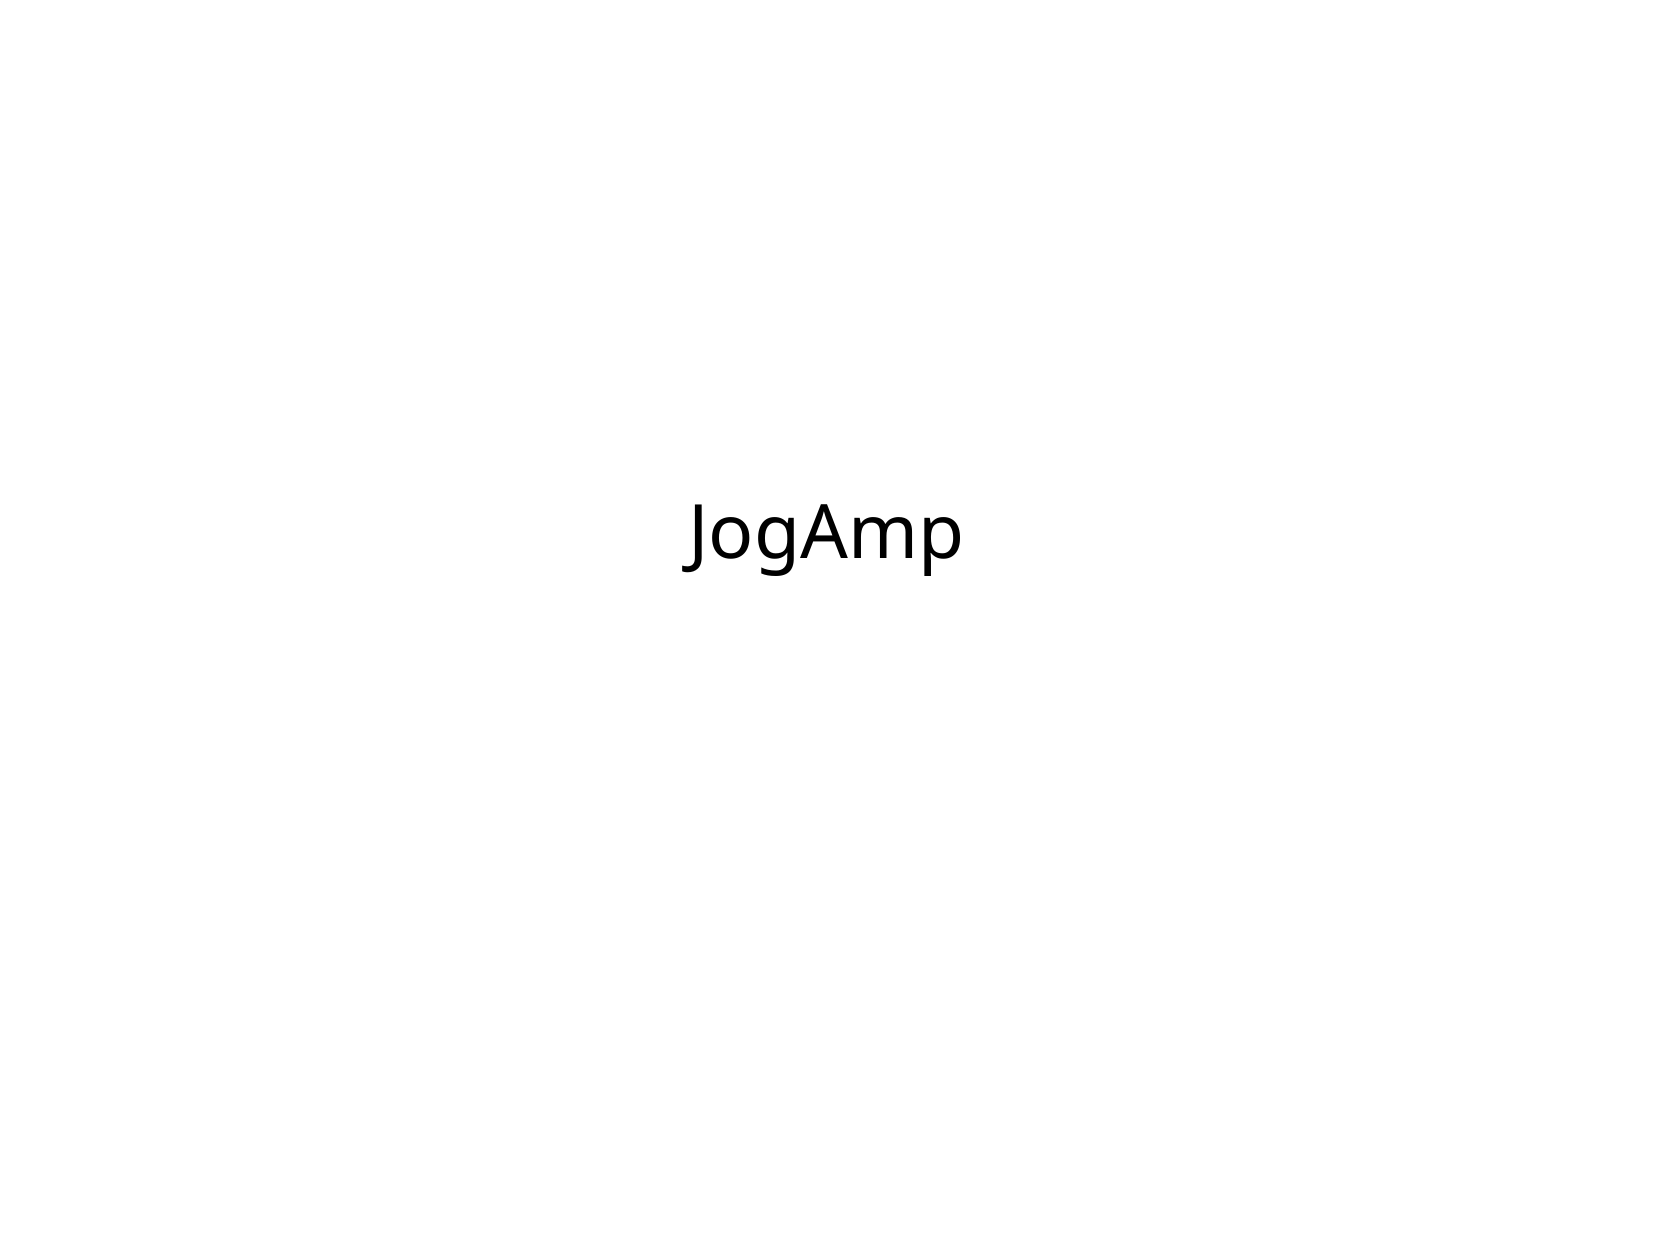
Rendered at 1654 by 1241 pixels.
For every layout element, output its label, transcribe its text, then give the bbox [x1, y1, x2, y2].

subtitle JogAmp [82, 49, 1571, 1010]
